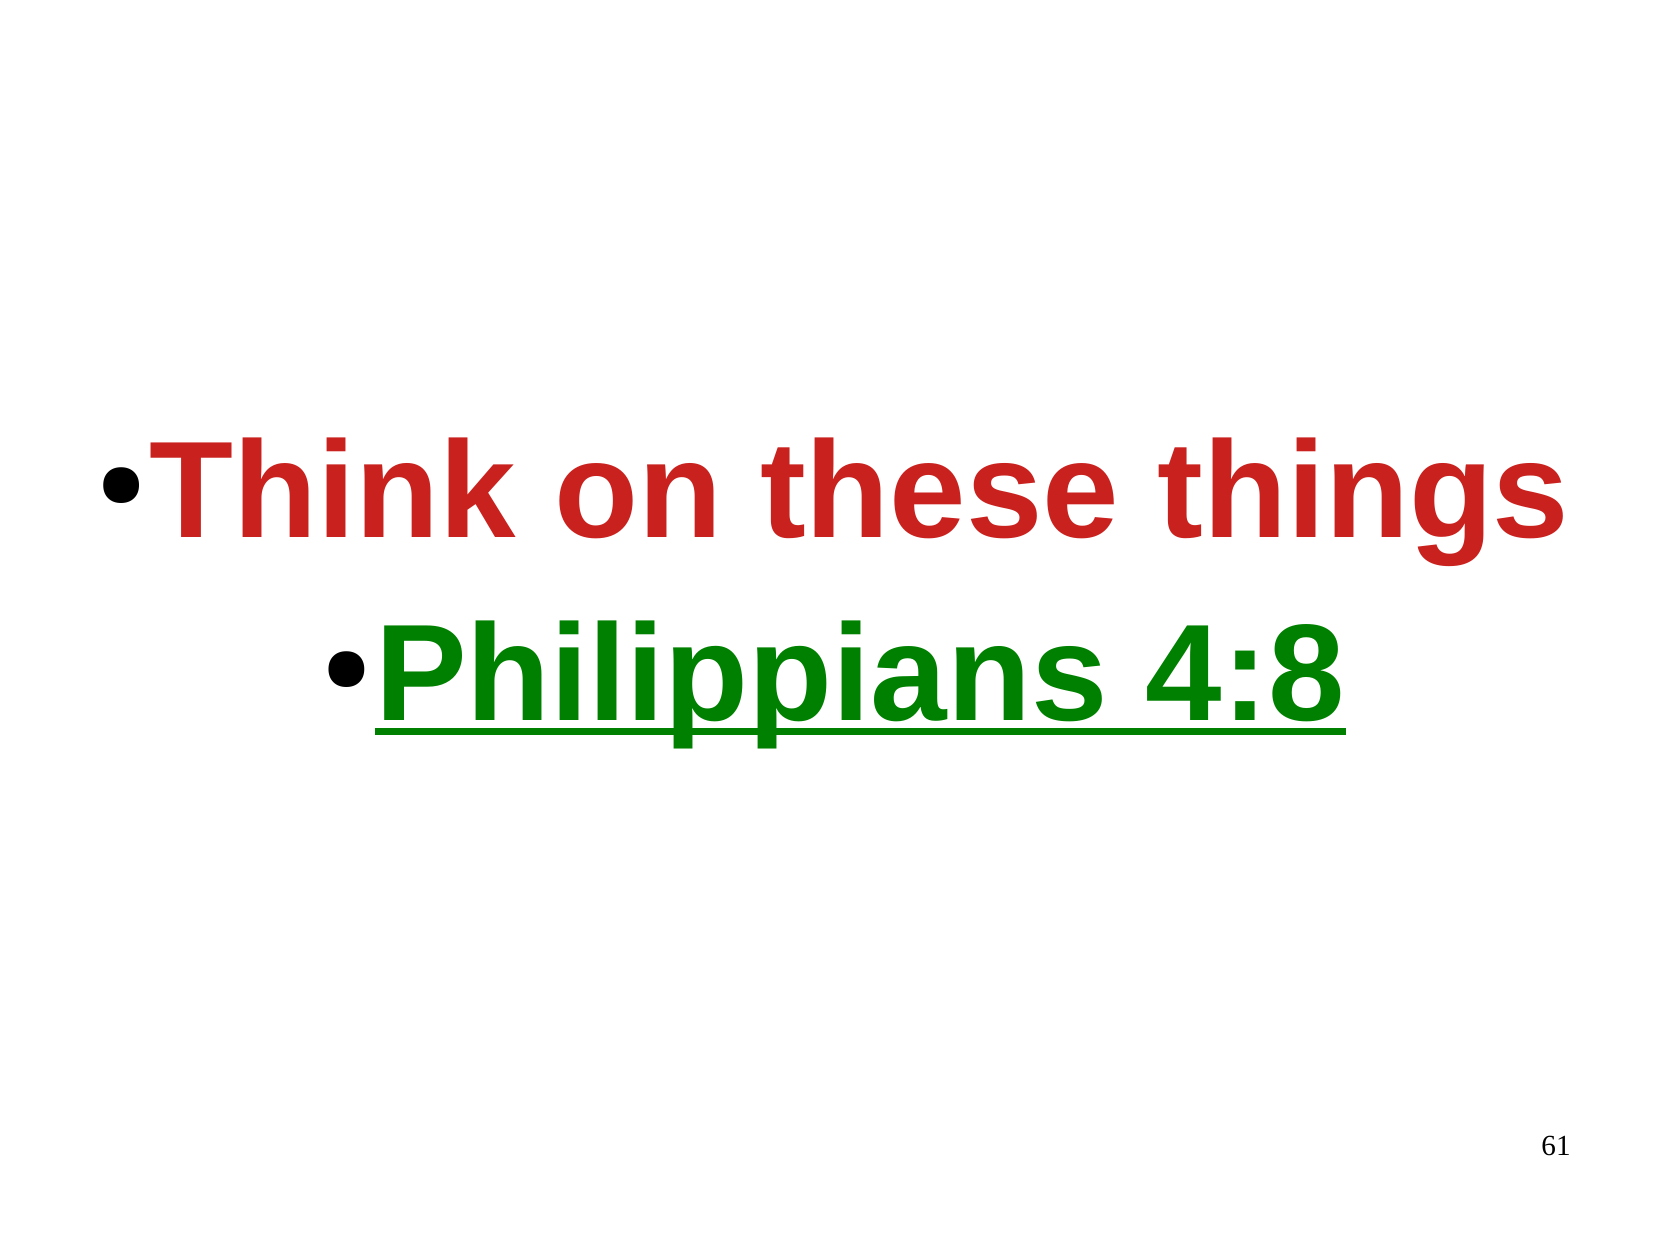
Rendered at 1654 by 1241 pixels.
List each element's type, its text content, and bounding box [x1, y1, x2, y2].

list Think on these things Philippians 4:8 [37, 412, 1613, 788]
